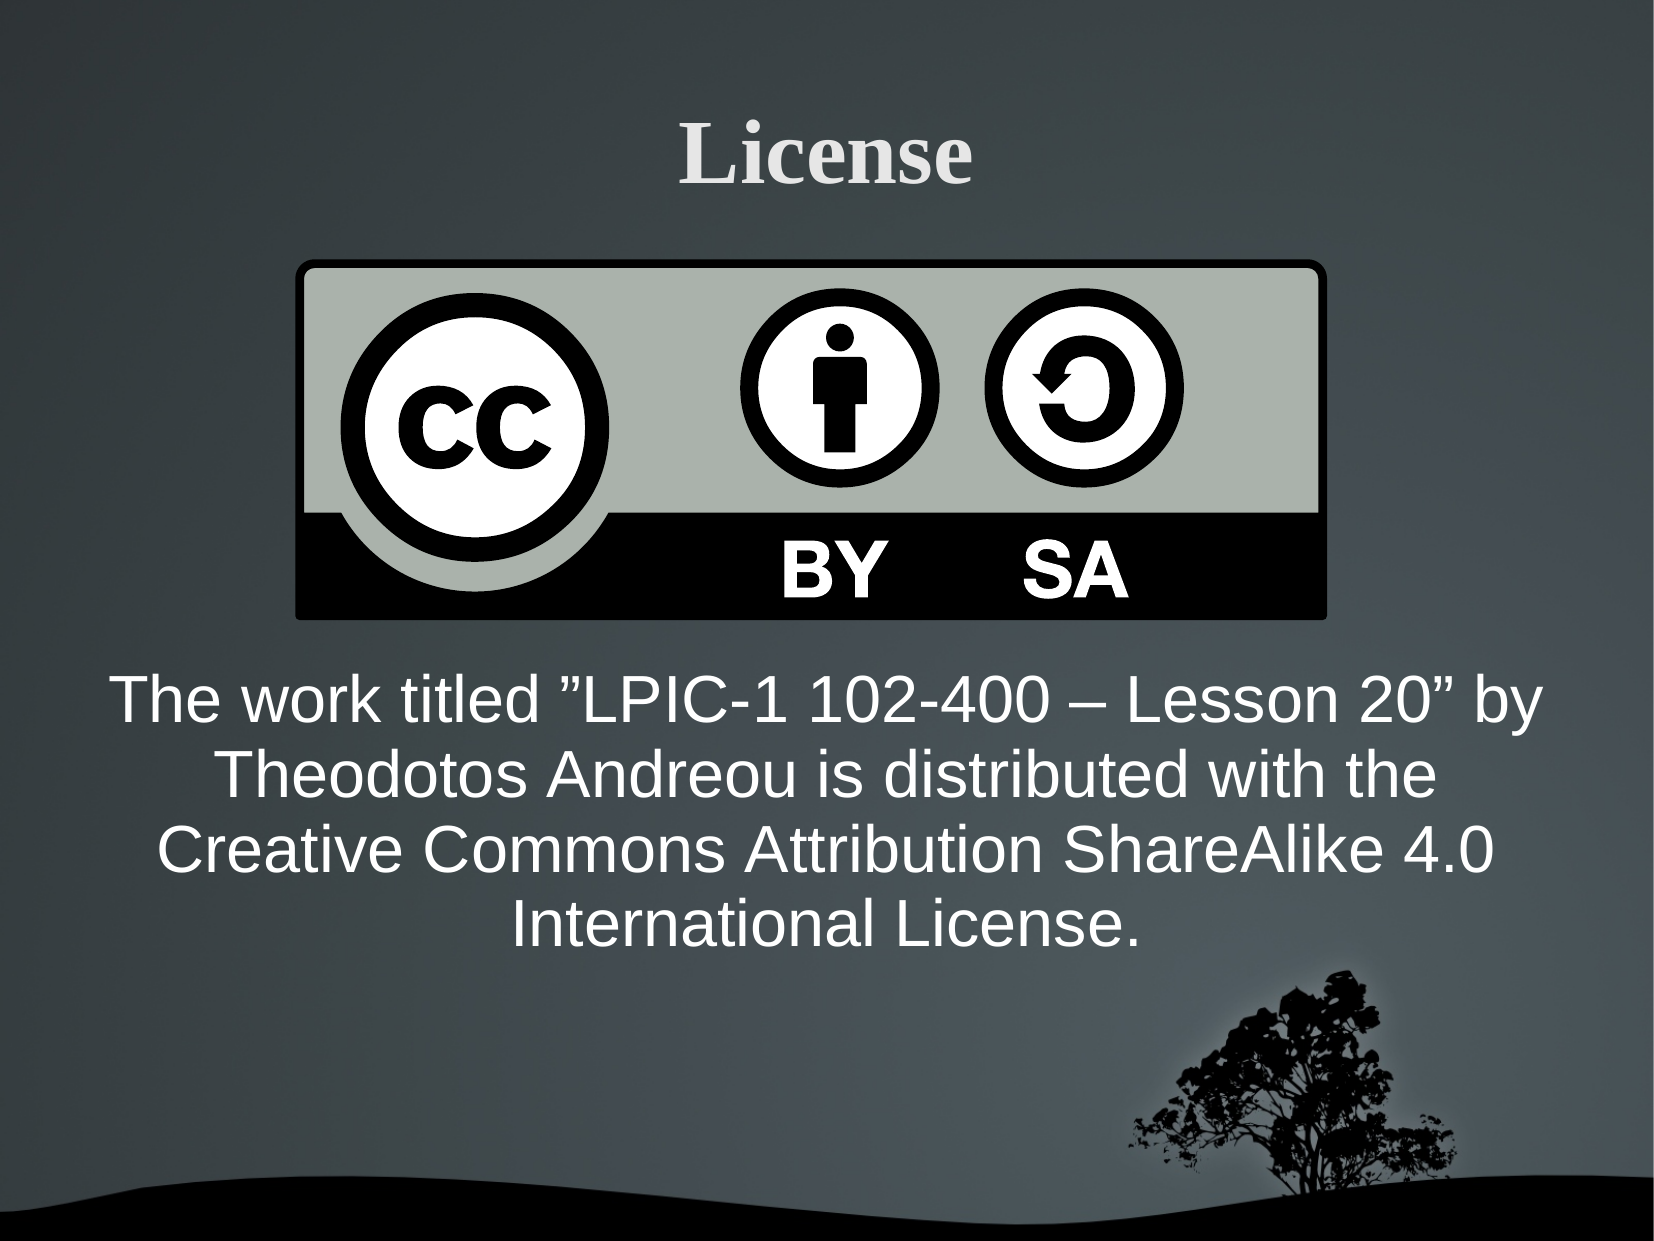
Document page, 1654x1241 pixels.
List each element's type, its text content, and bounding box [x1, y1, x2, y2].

picture [0, 0, 1654, 1241]
subtitle The work titled ”LPIC-1 102-400 – Lesson 20” by Theodotos Andreou is distributed with the Creative Commons Attribution ShareAlike 4.0 International License. [82, 290, 1571, 1109]
title License [82, 49, 1571, 257]
